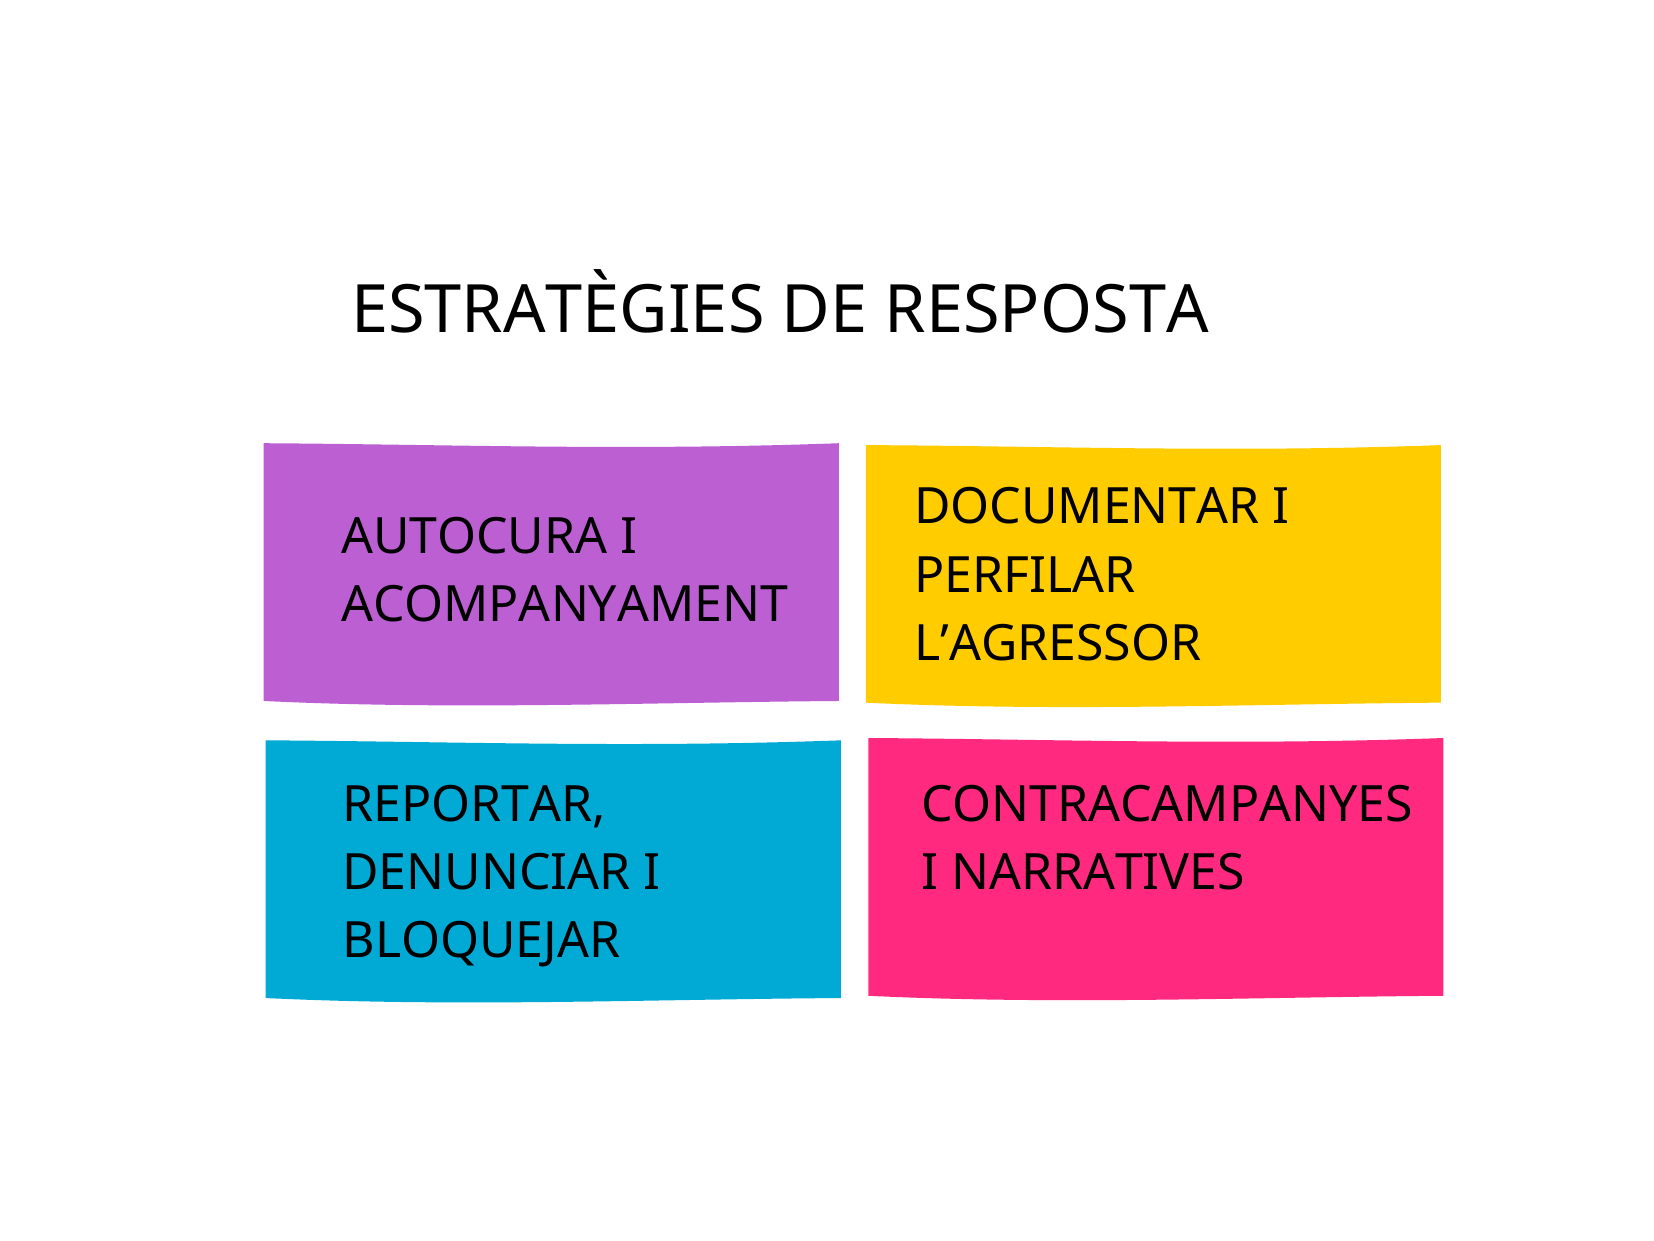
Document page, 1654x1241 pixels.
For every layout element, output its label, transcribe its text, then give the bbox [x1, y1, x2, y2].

text_box AUTOCURA I ACOMPANYAMENT [340, 499, 797, 685]
text_box [224, 170, 1474, 1107]
text_box ESTRATÈGIES DE RESPOSTA [351, 261, 1264, 353]
text_box REPORTAR, DENUNCIAR I BLOQUEJAR [342, 767, 799, 973]
text_box DOCUMENTAR I PERFILAR L’AGRESSOR [914, 470, 1371, 676]
text_box CONTRACAMPANYES I NARRATIVES [921, 767, 1394, 953]
